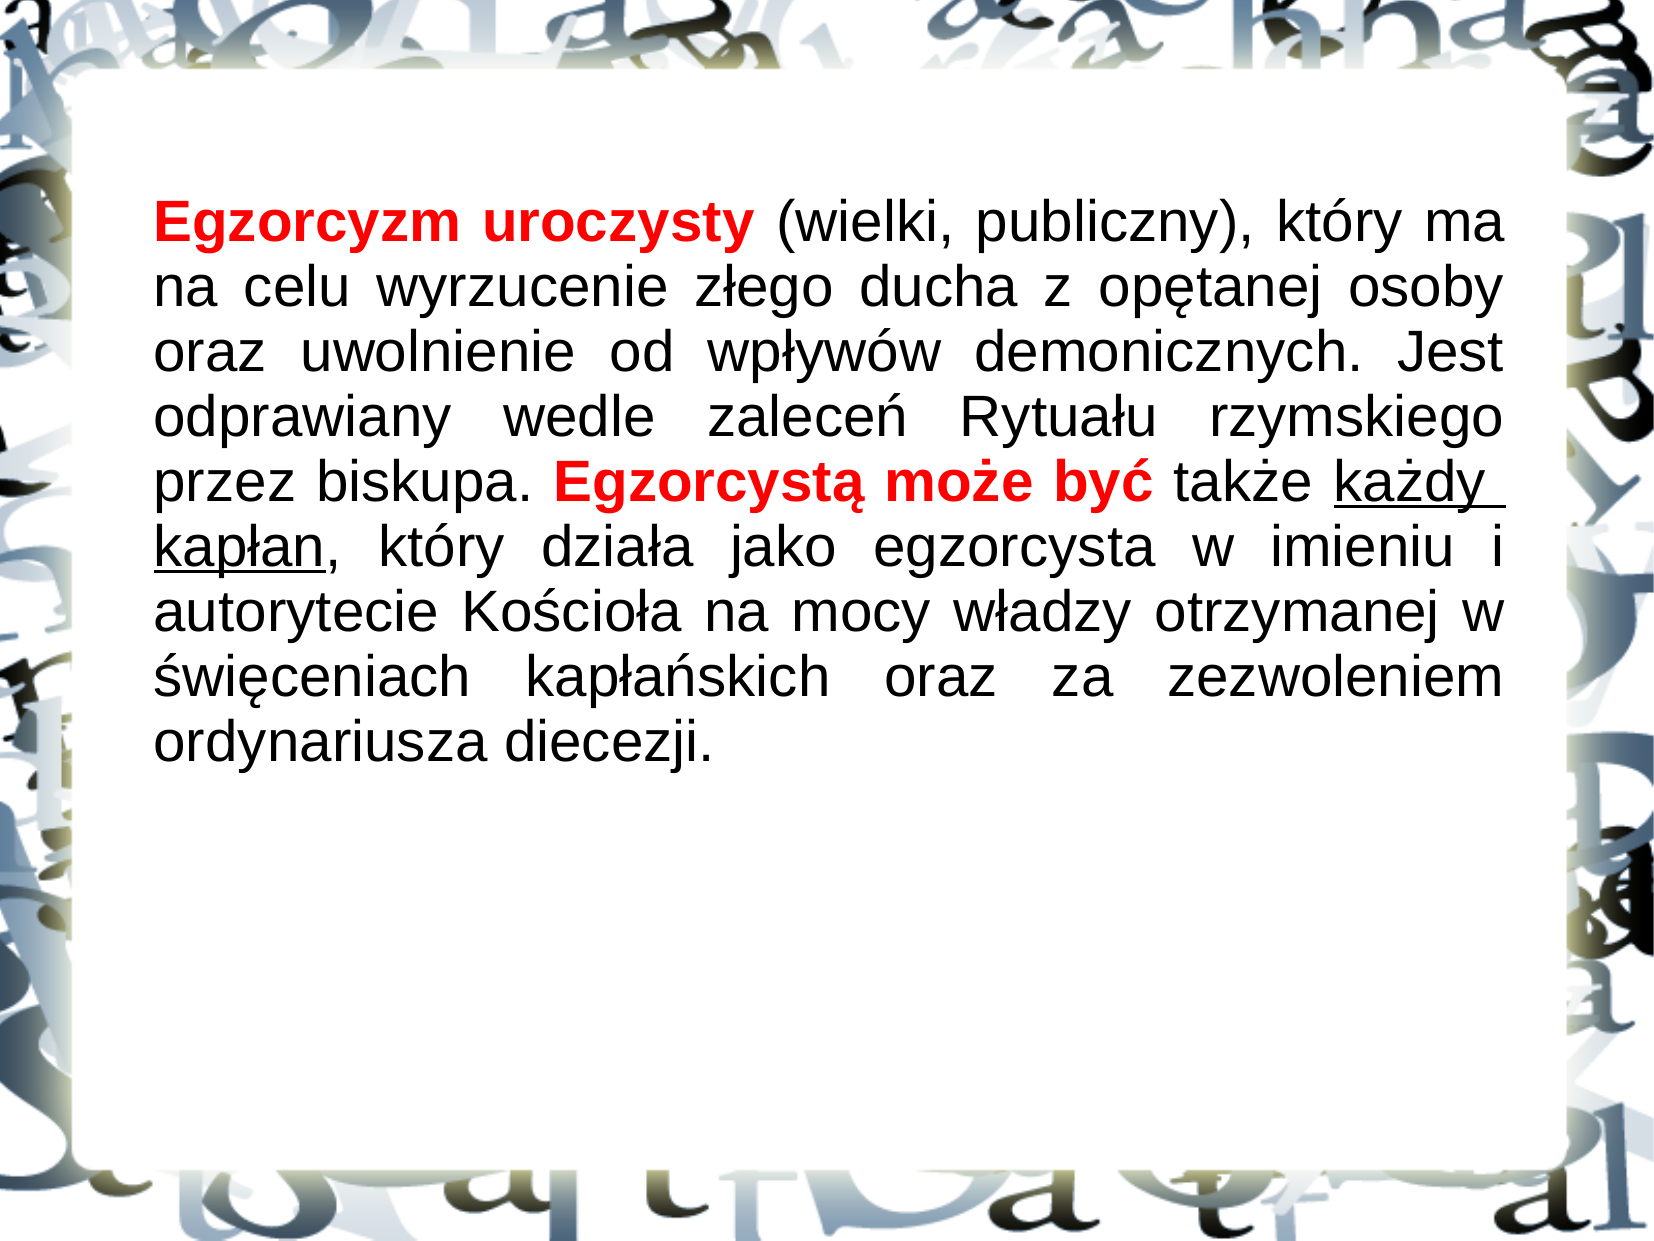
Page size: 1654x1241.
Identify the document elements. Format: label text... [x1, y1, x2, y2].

list Egzorcyzm uroczysty (wielki, publiczny), który ma na celu wyrzucenie złego ducha z opętanej osoby oraz uwolnienie od wpływów demonicznych. Jest odprawiany wedle zaleceń Rytuału rzymskiego przez biskupa. Egzorcystą może być także każdy kapłan, który działa jako egzorcysta w imieniu i autorytecie Kościoła na mocy władzy otrzymanej w święceniach kapłańskich oraz za zezwoleniem ordynariusza diecezji. [82, 188, 1506, 1008]
picture [0, 0, 1654, 1241]
